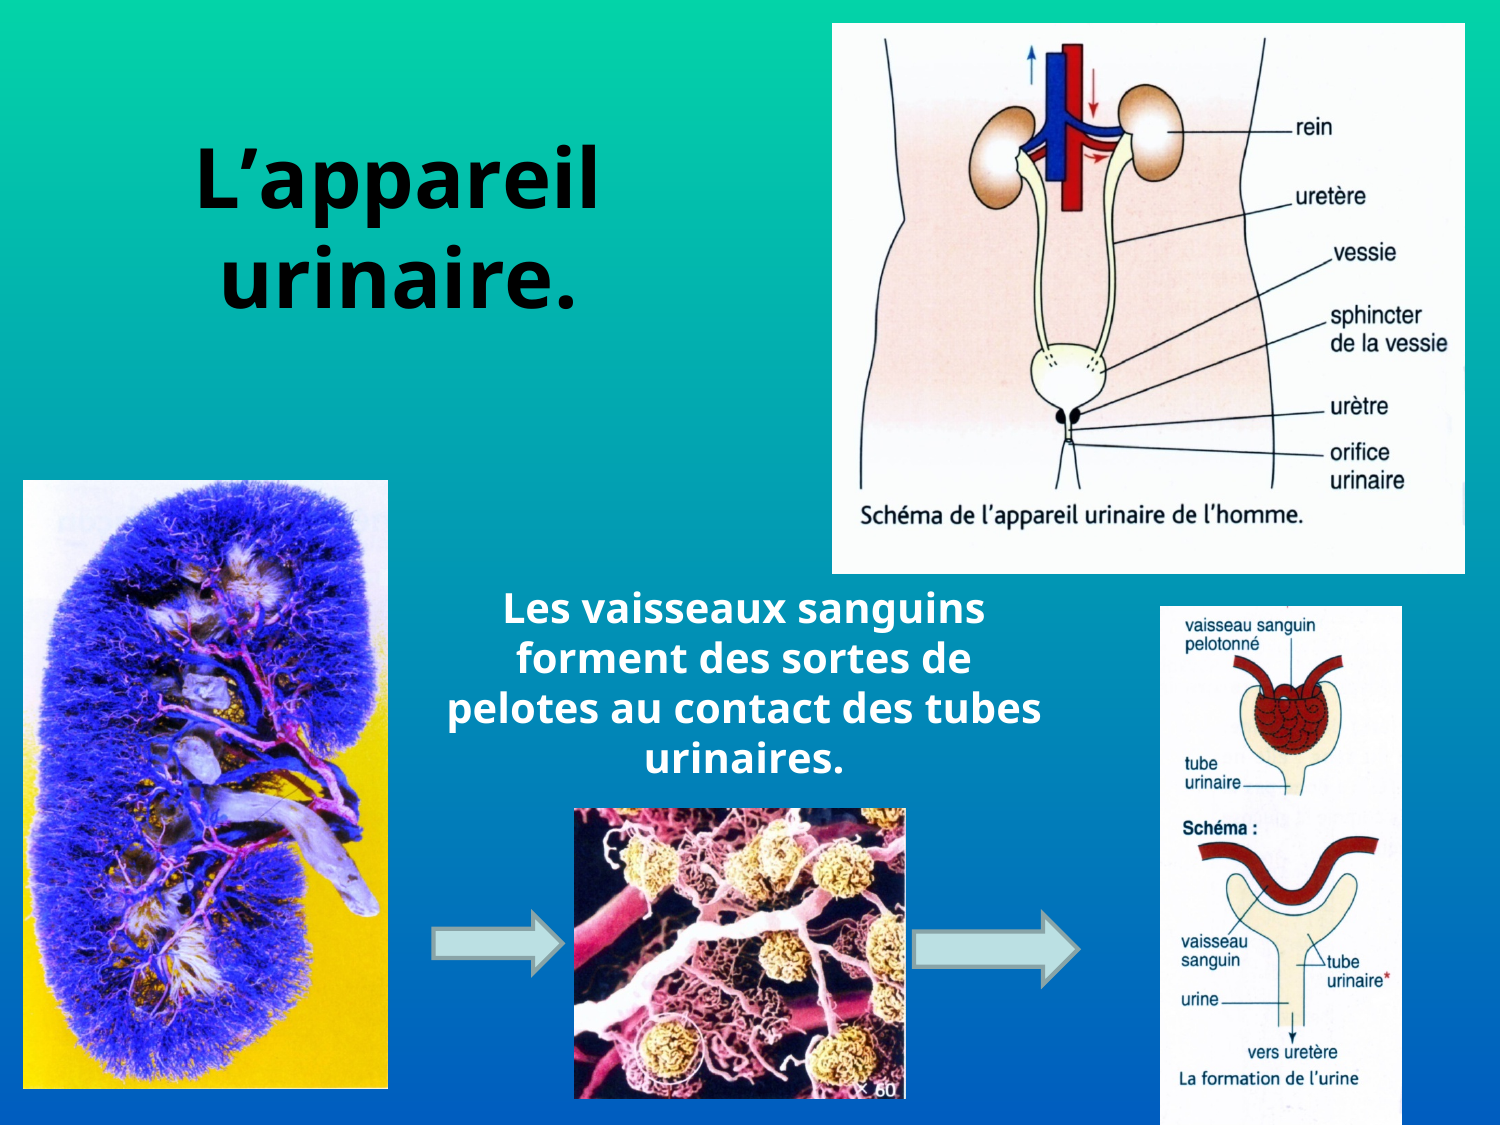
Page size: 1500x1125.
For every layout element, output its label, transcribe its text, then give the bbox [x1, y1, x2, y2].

text_box L’appareil urinaire. [128, 117, 669, 333]
text_box Les vaisseaux sanguins forment des sortes de pelotes au contact des tubes urinaires. [421, 574, 1067, 790]
text_box [914, 913, 1079, 985]
picture [574, 809, 906, 1099]
picture [832, 23, 1465, 574]
picture [1067, 606, 1500, 1125]
picture [0, 480, 421, 1089]
text_box [433, 914, 563, 973]
